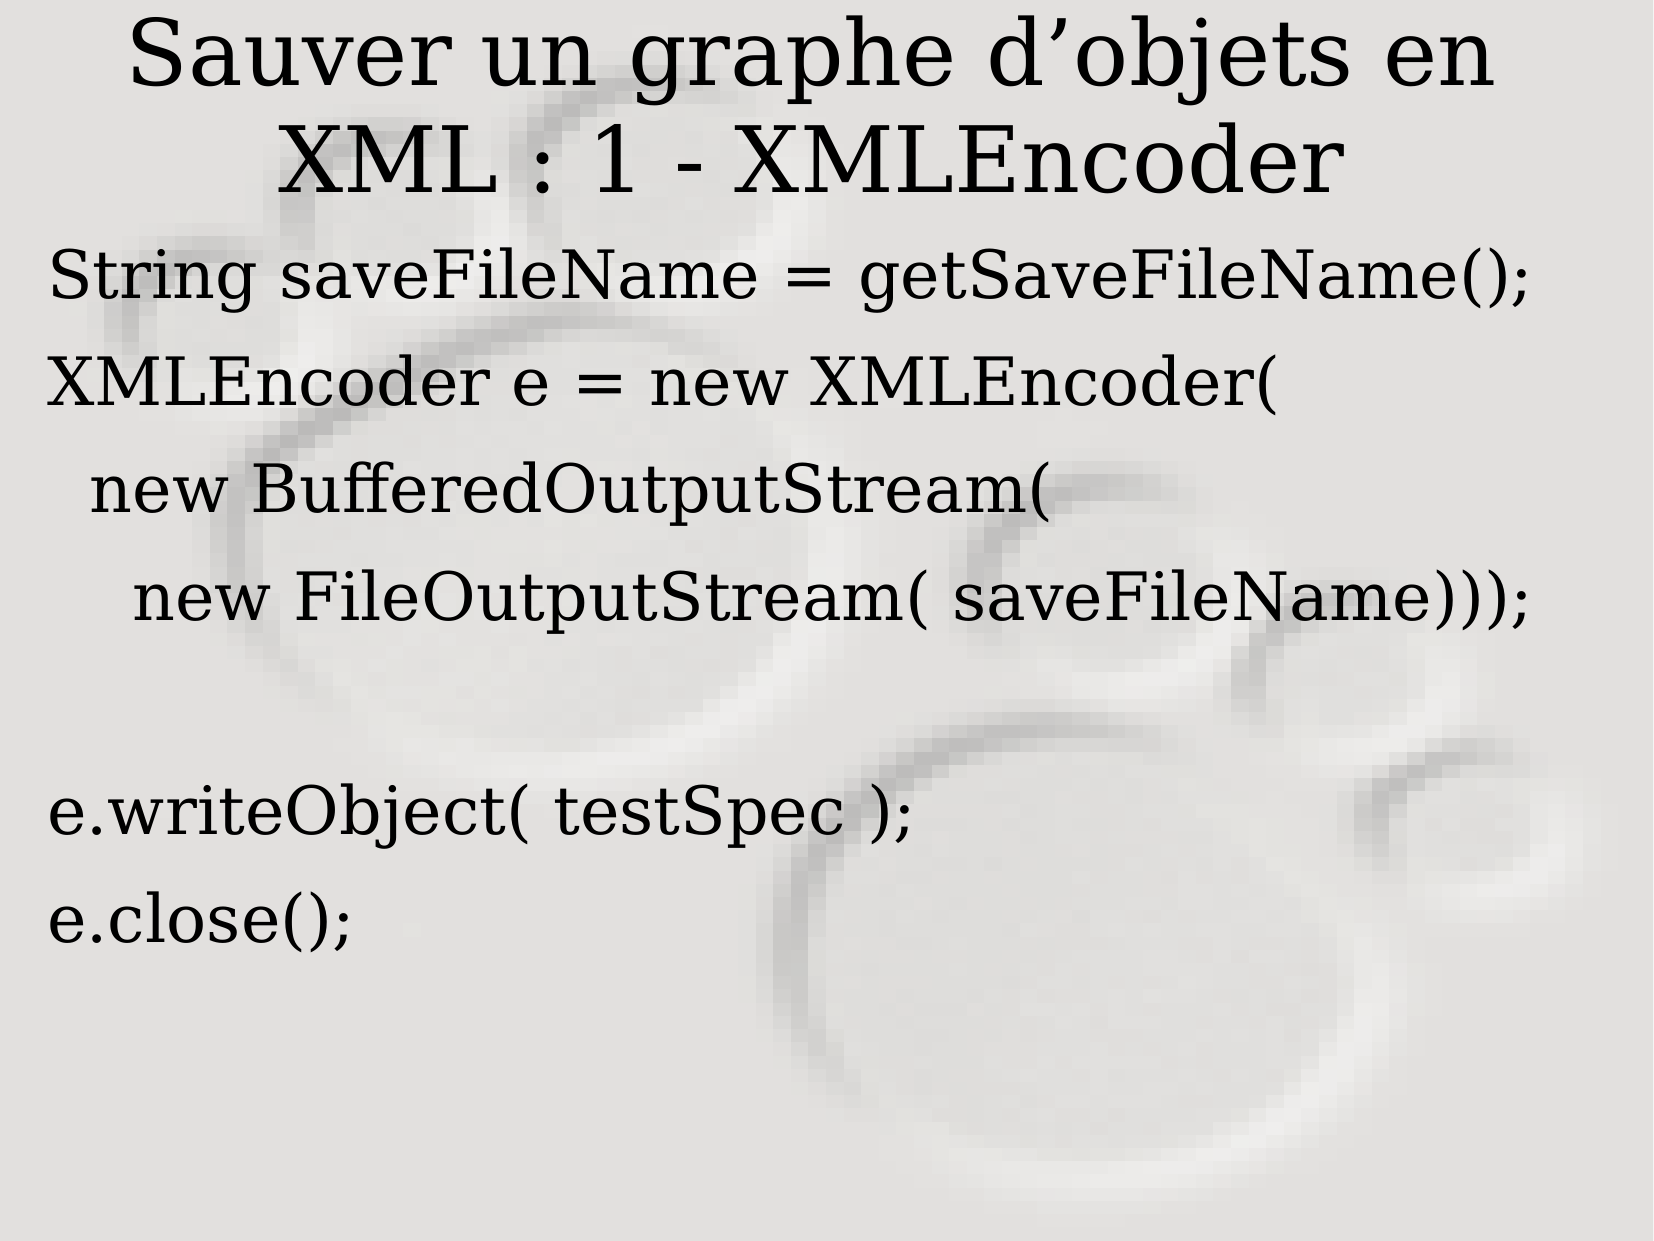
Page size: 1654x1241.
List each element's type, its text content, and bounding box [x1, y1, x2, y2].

picture [0, 0, 1654, 1241]
title Sauver un graphe d’objets en XML : 1 - XMLEncoder [29, 0, 1595, 215]
list String saveFileName = getSaveFileName(); XMLEncoder e = new XMLEncoder( new BufferedOutputStream( new FileOutputStream( saveFileName))); e.writeObject( testSpec ); e.close(); [29, 236, 1595, 1152]
